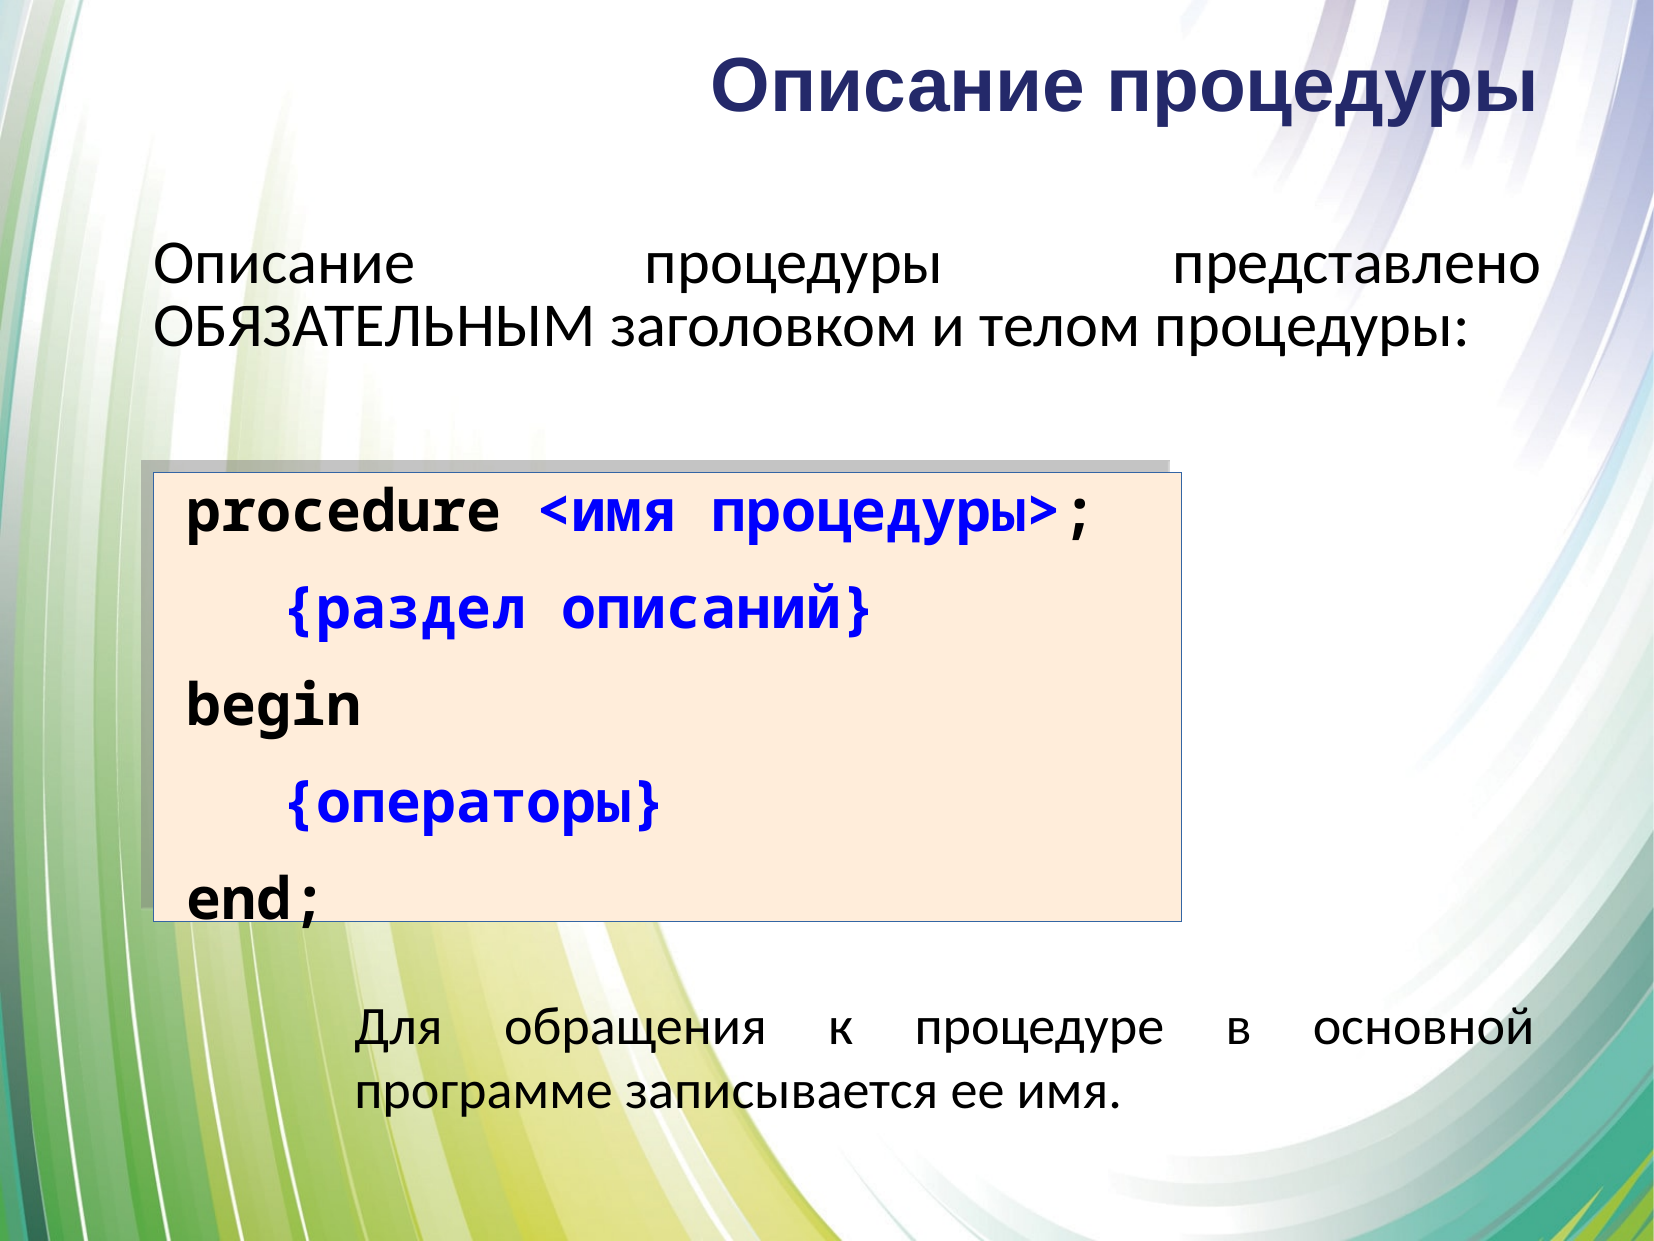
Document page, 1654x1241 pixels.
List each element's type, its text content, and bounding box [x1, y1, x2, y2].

text_box procedure <имя процедуры>; {раздел описаний} begin {операторы} end; [153, 472, 1182, 922]
text_box Для обращения к процедуре в основной программе записывается ее имя. [354, 1003, 1536, 1146]
picture [0, 0, 1654, 1241]
text_box Описание процедуры представлено ОБЯЗАТЕЛЬНЫМ заголовком и телом процедуры: [153, 236, 1544, 377]
text_box Описание процедуры [136, 34, 1571, 139]
